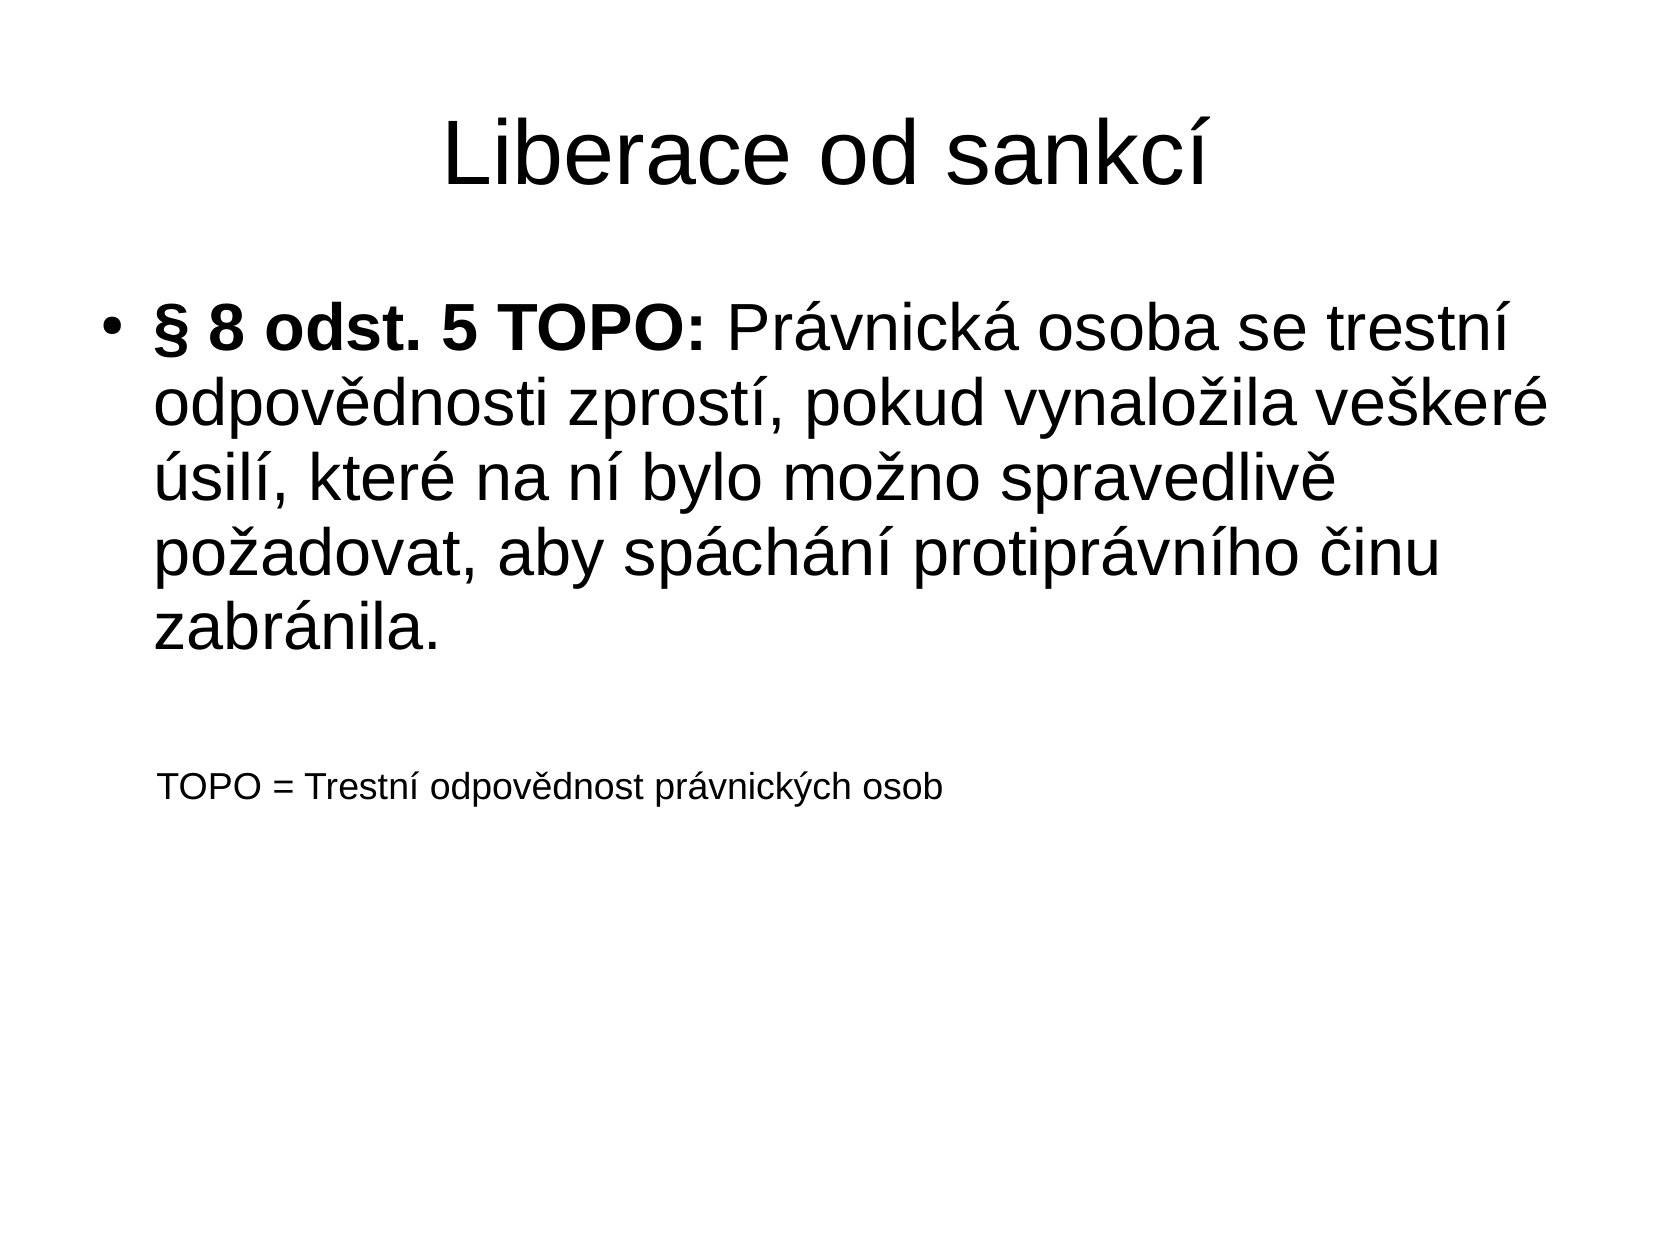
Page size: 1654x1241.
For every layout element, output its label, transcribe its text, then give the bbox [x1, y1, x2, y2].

text_box TOPO = Trestní odpovědnost právnických osob [141, 758, 1453, 815]
title Liberace od sankcí [82, 49, 1571, 257]
list § 8 odst. 5 TOPO: Právnická osoba se trestní odpovědnosti zprostí, pokud vynaložila veškeré úsilí, které na ní bylo možno spravedlivě požadovat, aby spáchání protiprávního činu zabránila. [82, 290, 1571, 1010]
